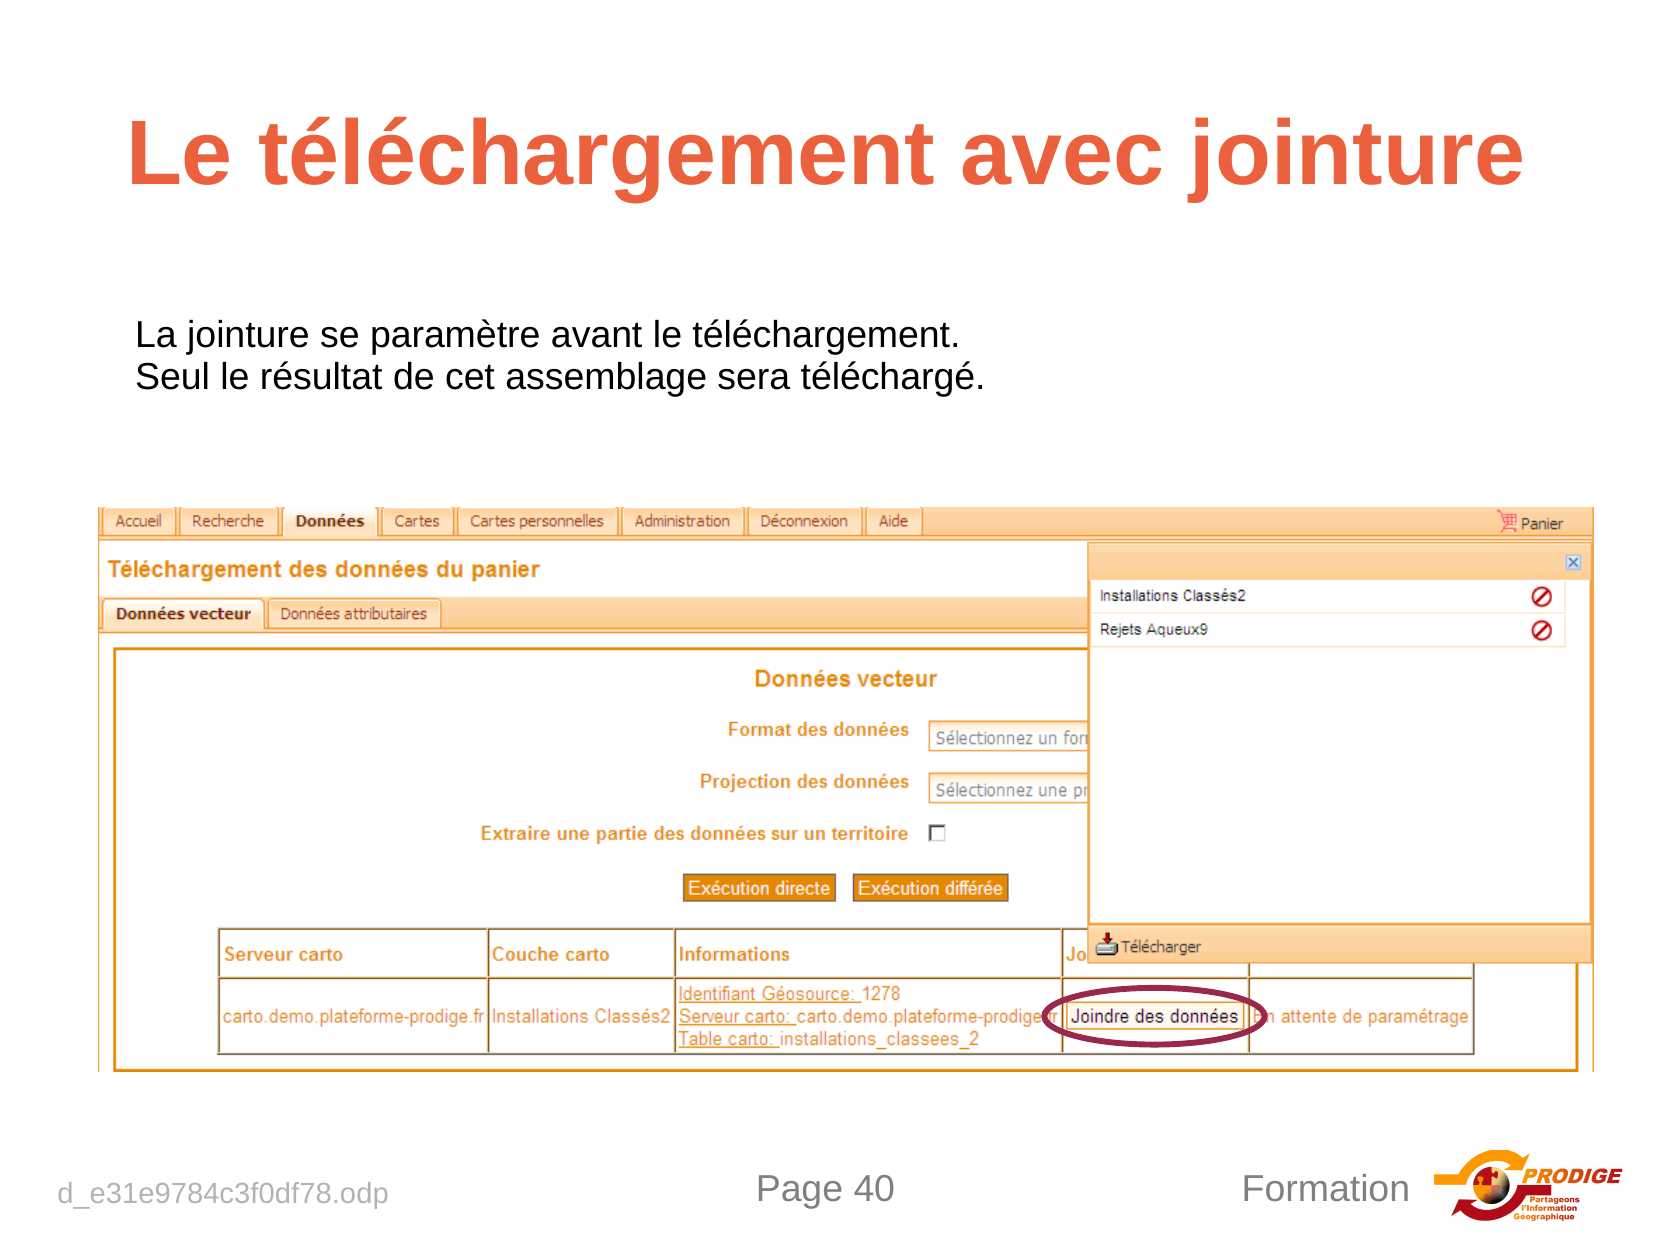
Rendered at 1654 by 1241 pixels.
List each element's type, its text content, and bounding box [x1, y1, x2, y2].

picture [1434, 1150, 1623, 1221]
picture [98, 507, 1594, 1072]
text_box La jointure se paramètre avant le téléchargement. Seul le résultat de cet assemblage sera téléchargé. [120, 305, 1001, 405]
title Le téléchargement avec jointure [82, 56, 1571, 250]
